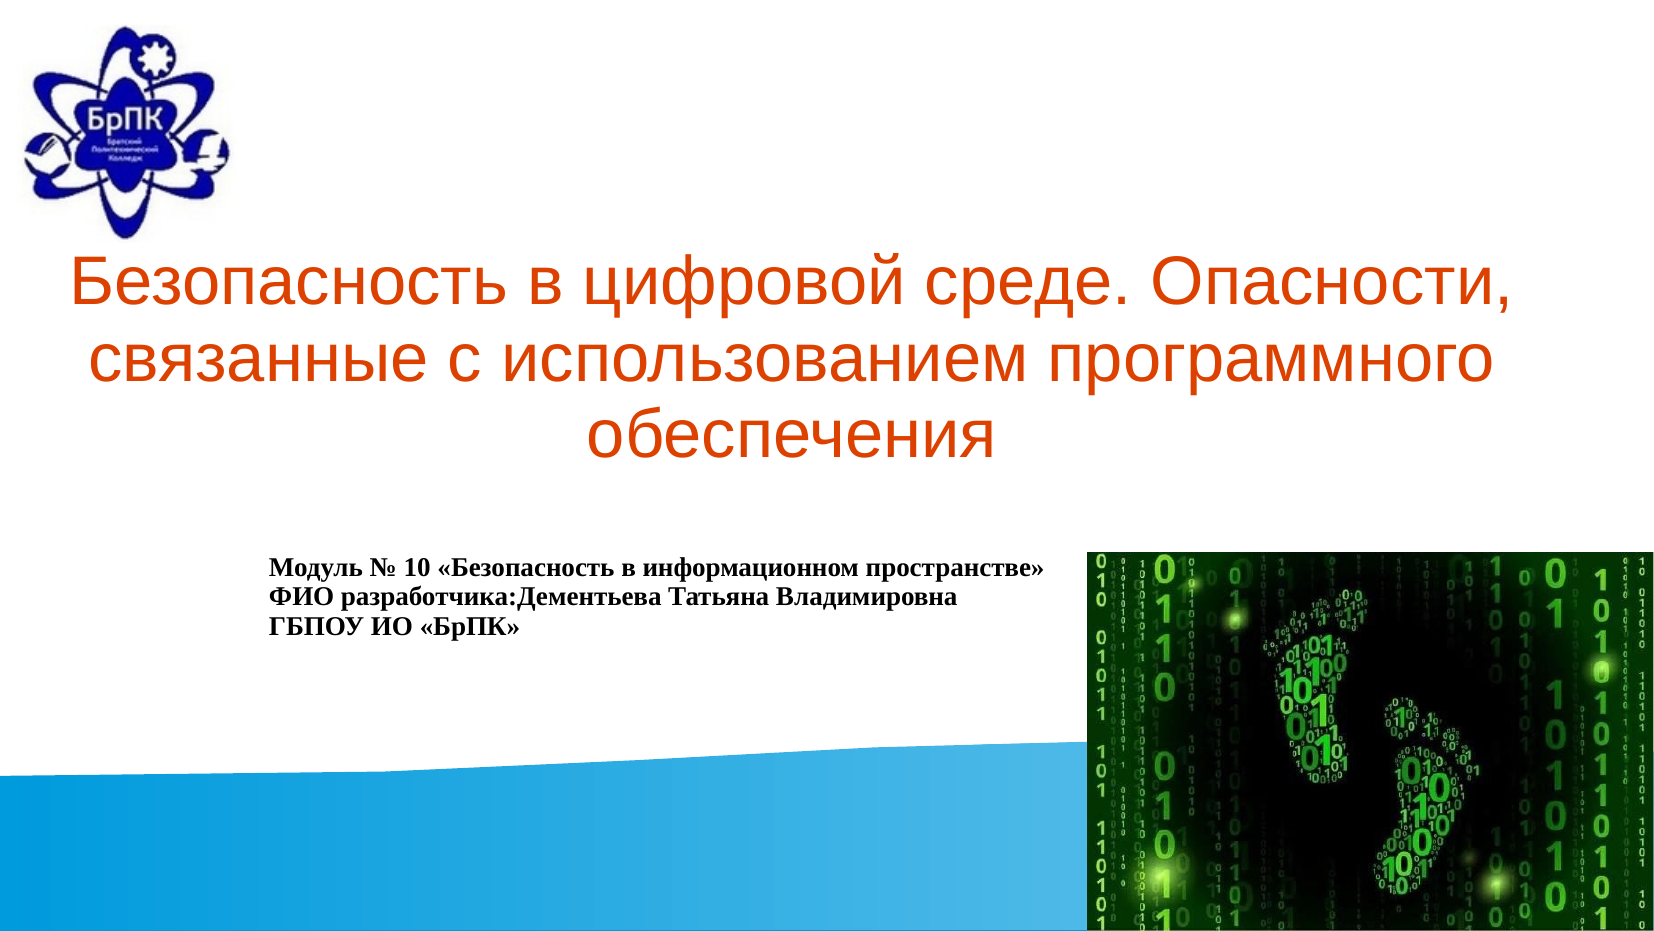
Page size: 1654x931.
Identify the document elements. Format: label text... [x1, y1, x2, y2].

title Безопасность в цифровой среде. Опасности, связанные с использованием программного обеспечения [53, 242, 1531, 473]
text_box Модуль № 10 «Безопасность в информационном пространстве» ФИО разработчика:Дементьева Татьяна Владимировна ГБПОУ ИО «БрПК» [254, 544, 1097, 649]
picture [1087, 552, 1654, 931]
picture [17, 23, 237, 243]
